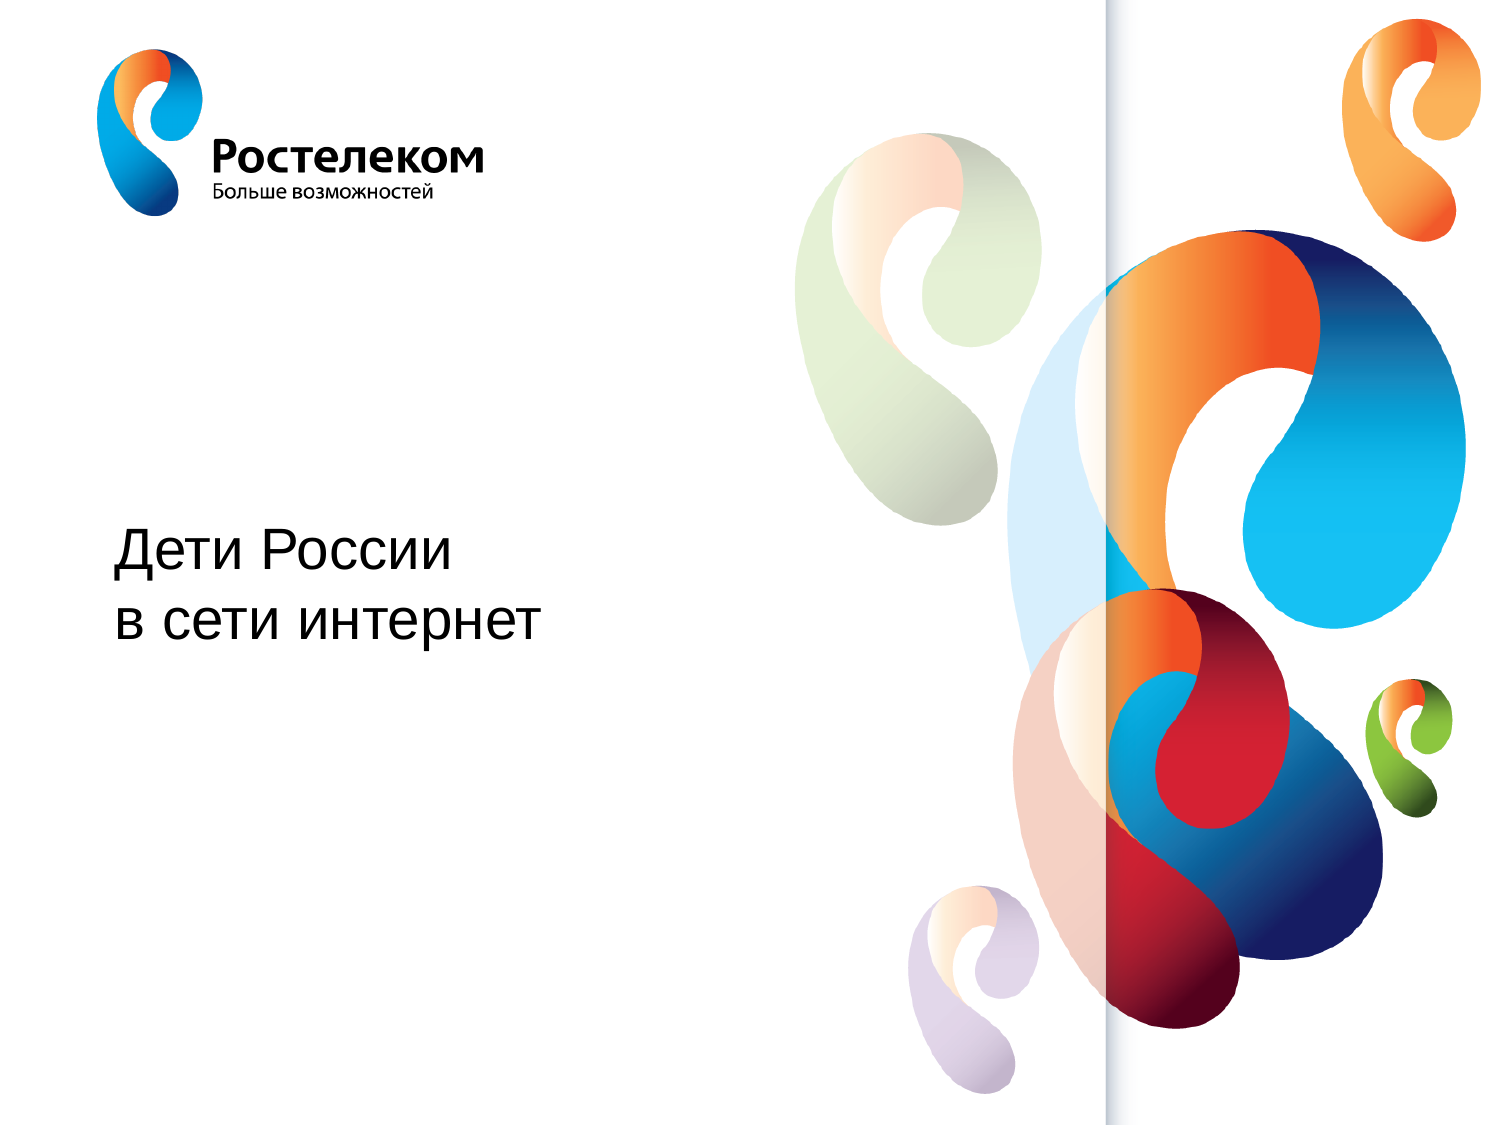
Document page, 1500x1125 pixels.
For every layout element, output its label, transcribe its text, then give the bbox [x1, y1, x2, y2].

picture [785, 0, 1500, 1125]
title Дети России в сети интернет [100, 503, 857, 693]
picture [47, 0, 533, 266]
